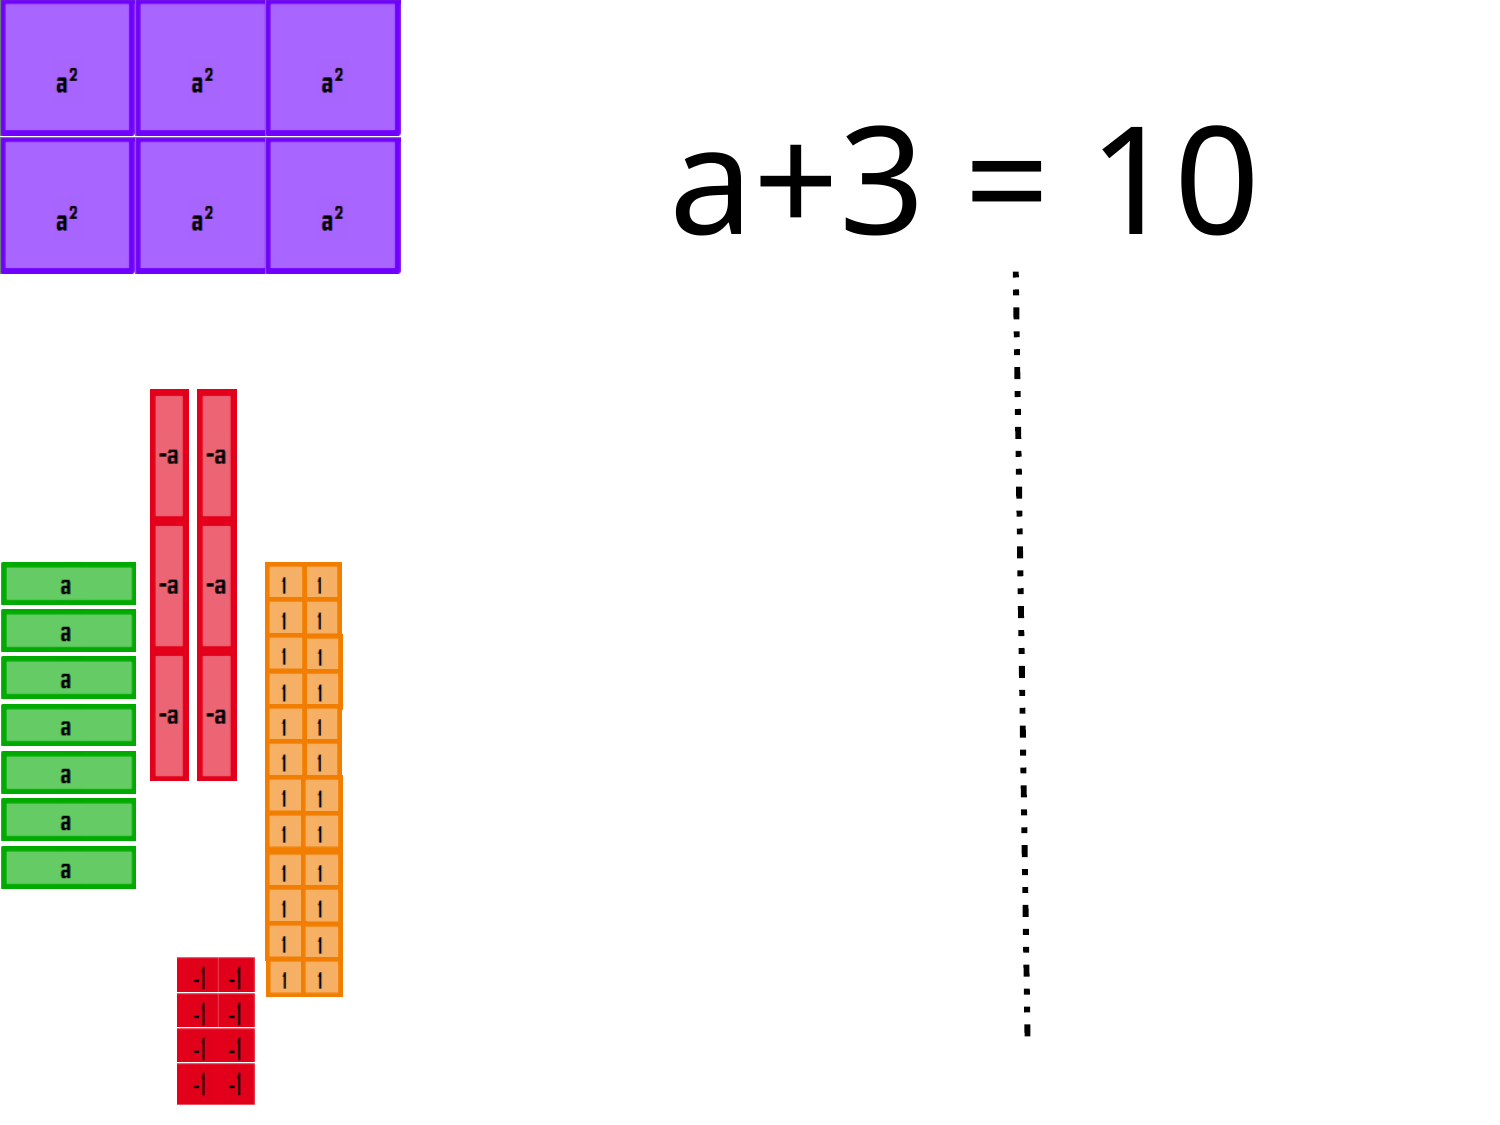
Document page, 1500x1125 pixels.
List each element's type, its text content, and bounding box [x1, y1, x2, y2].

picture [177, 956, 255, 1106]
picture [0, 704, 136, 747]
picture [265, 562, 343, 998]
picture [0, 0, 401, 136]
picture [0, 751, 136, 794]
picture [0, 798, 136, 841]
picture [150, 389, 189, 781]
picture [0, 562, 136, 605]
picture [0, 609, 136, 652]
text_box a+3 = 10 [655, 76, 1276, 272]
picture [197, 389, 237, 781]
picture [0, 846, 136, 889]
picture [0, 656, 136, 699]
picture [0, 137, 401, 274]
